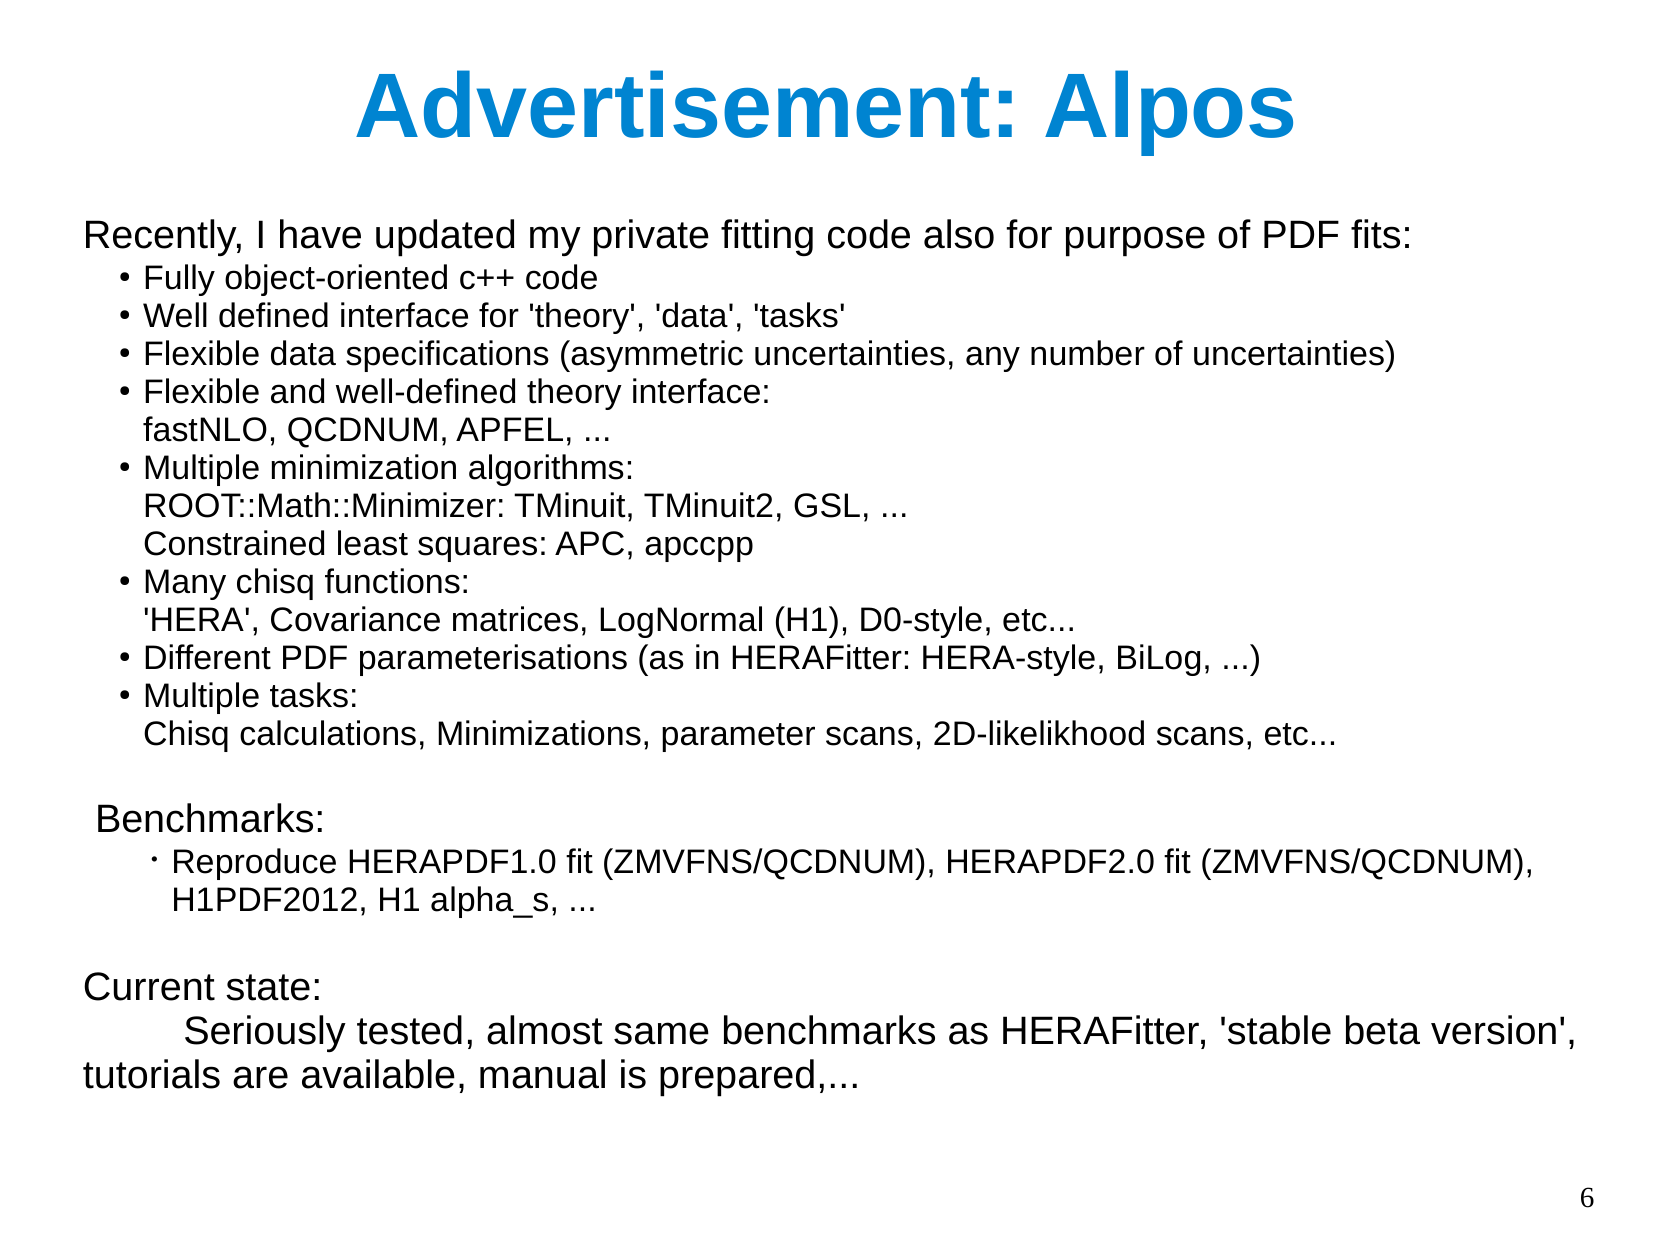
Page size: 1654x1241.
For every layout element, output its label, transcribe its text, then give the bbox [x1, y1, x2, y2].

title Advertisement: Alpos [23, 35, 1630, 178]
list Recently, I have updated my private fitting code also for purpose of PDF fits: Fully object-oriented c++ code Well defined interface for 'theory', 'data', 'tasks' Flexible data specifications (asymmetric uncertainties, any number of uncertainties) Flexible and well-defined theory interface: fastNLO, QCDNUM, APFEL, ... Multiple minimization algorithms: ROOT::Math::Minimizer: TMinuit, TMinuit2, GSL, ... Constrained least squares: APC, apccpp Many chisq functions: 'HERA', Covariance matrices, LogNormal (H1), D0-style, etc... Different PDF parameterisations (as in HERAFitter: HERA-style, BiLog, ...) Multiple tasks: Chisq calculations, Minimizations, parameter scans, 2D-likelikhood scans, etc... Benchmarks: Reproduce HERAPDF1.0 fit (ZMVFNS/QCDNUM), HERAPDF2.0 fit (ZMVFNS/QCDNUM), H1PDF2012, H1 alpha_s, ... Current state: Seriously tested, almost same benchmarks as HERAFitter, 'stable beta version', tutorials are available, manual is prepared,... [70, 212, 1583, 1146]
